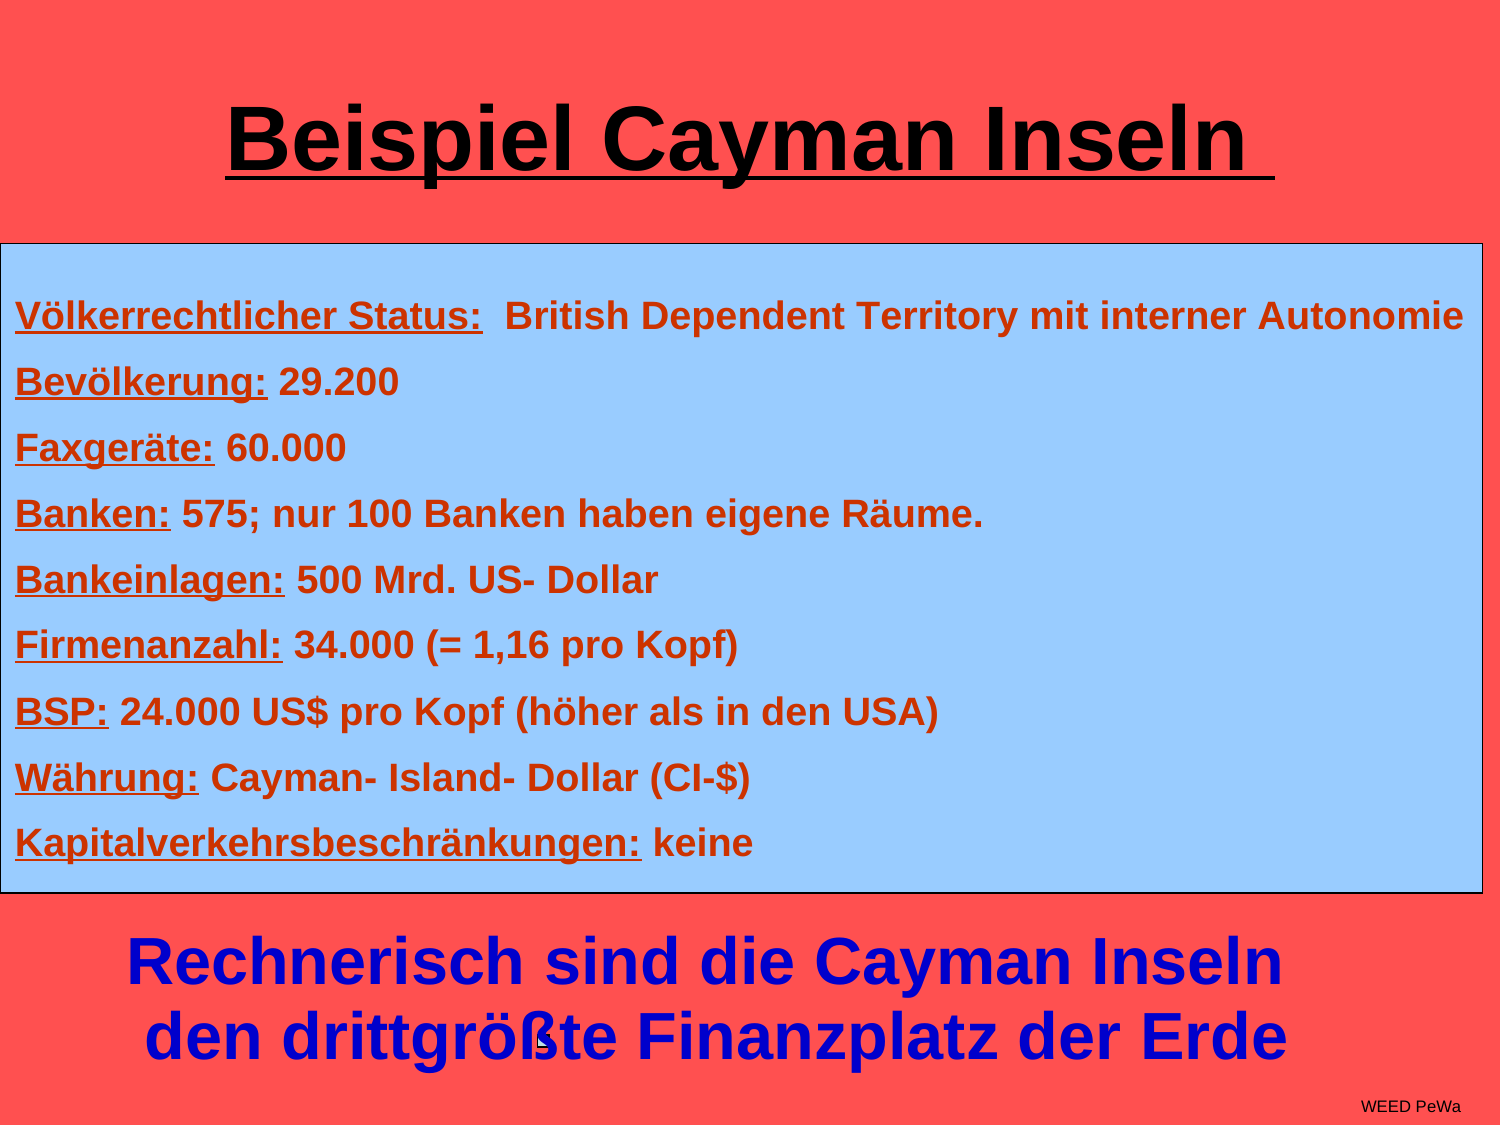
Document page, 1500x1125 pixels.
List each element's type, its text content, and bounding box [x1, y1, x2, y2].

title Beispiel Cayman Inseln [75, 45, 1426, 233]
list [75, 894, 1426, 1006]
text_box WEED PeWa [1346, 1089, 1500, 1125]
text_box Völkerrechtlicher Status: British Dependent Territory mit interner Autonomie Bevölkerung: 29.200 Faxgeräte: 60.000 Banken: 575; nur 100 Banken haben eigene Räume. Bankeinlagen: 500 Mrd. US- Dollar Firmenanzahl: 34.000 (= 1,16 pro Kopf) BSP: 24.000 US$ pro Kopf (höher als in den USA) Währung: Cayman- Island- Dollar (CI-$) Kapitalverkehrsbeschränkungen: keine [0, 243, 1483, 894]
text_box Rechnerisch sind die Cayman Inseln den drittgrößte Finanzplatz der Erde [111, 916, 1305, 1082]
